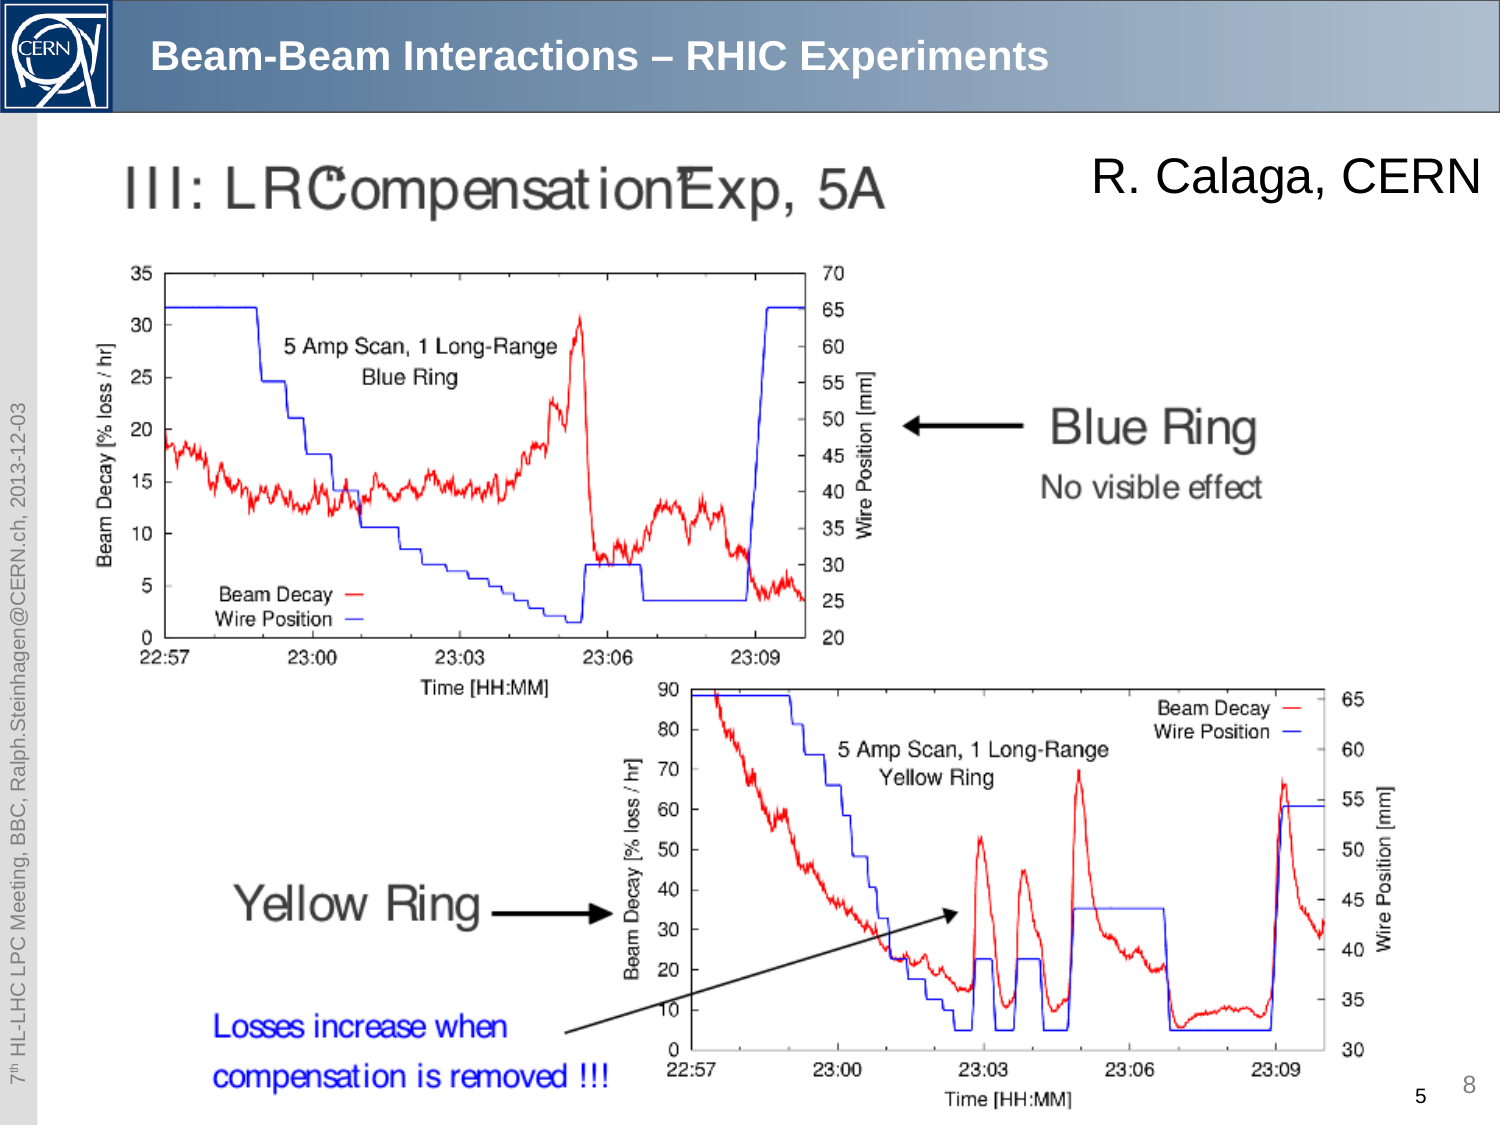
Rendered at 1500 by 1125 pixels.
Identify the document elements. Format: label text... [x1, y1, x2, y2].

picture [85, 128, 1414, 1125]
title Beam-Beam Interactions – RHIC Experiments [150, 0, 1201, 113]
footer 5 [1414, 1074, 1475, 1125]
text_box R. Calaga, CERN [1076, 135, 1498, 211]
picture [0, 0, 113, 113]
